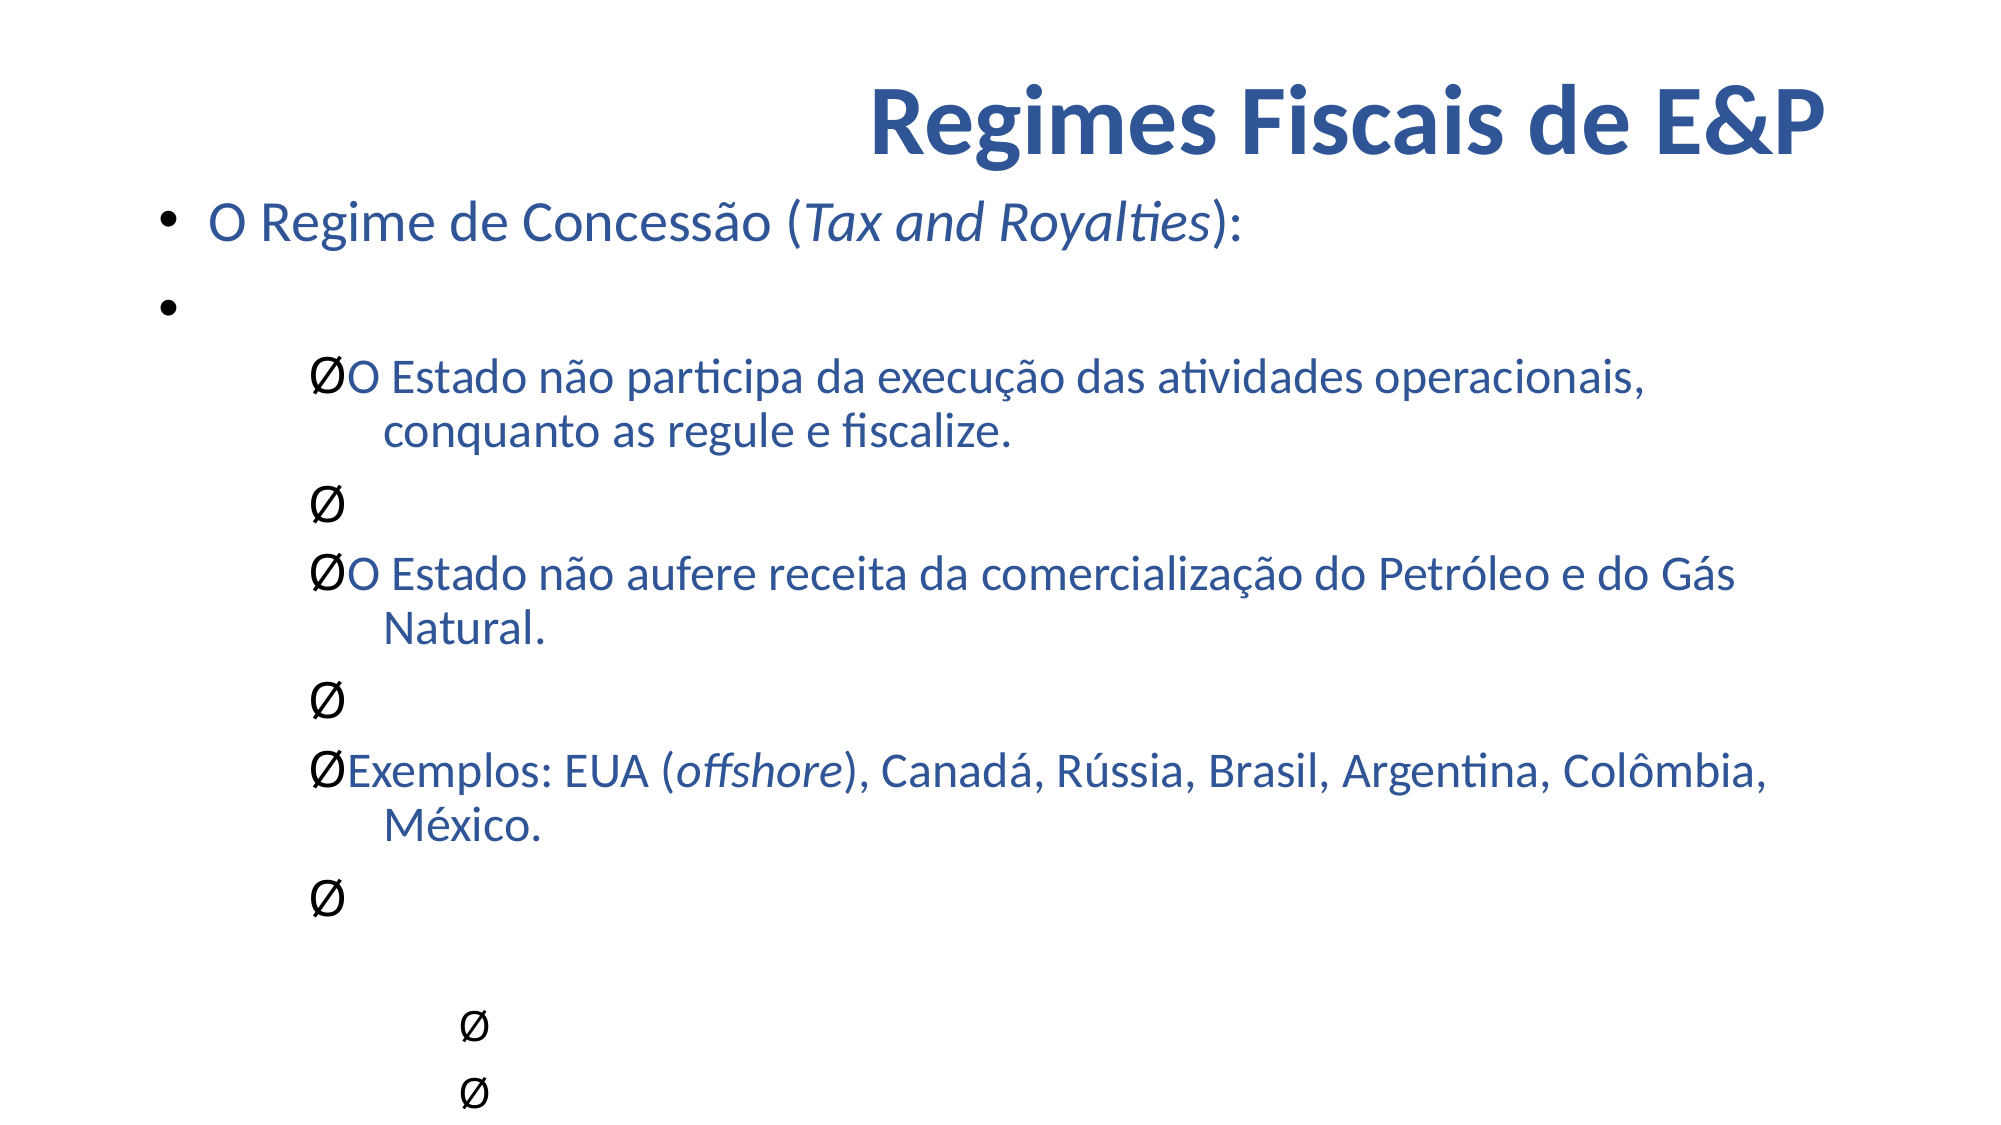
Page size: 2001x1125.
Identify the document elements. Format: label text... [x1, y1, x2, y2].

list O Regime de Concessão (Tax and Royalties): O Estado não participa da execução das atividades operacionais, conquanto as regule e fiscalize. O Estado não aufere receita da comercialização do Petróleo e do Gás Natural. Exemplos: EUA (offshore), Canadá, Rússia, Brasil, Argentina, Colômbia, México. [143, 183, 1869, 1011]
text_box Regimes Fiscais de E&P [782, 47, 1916, 184]
